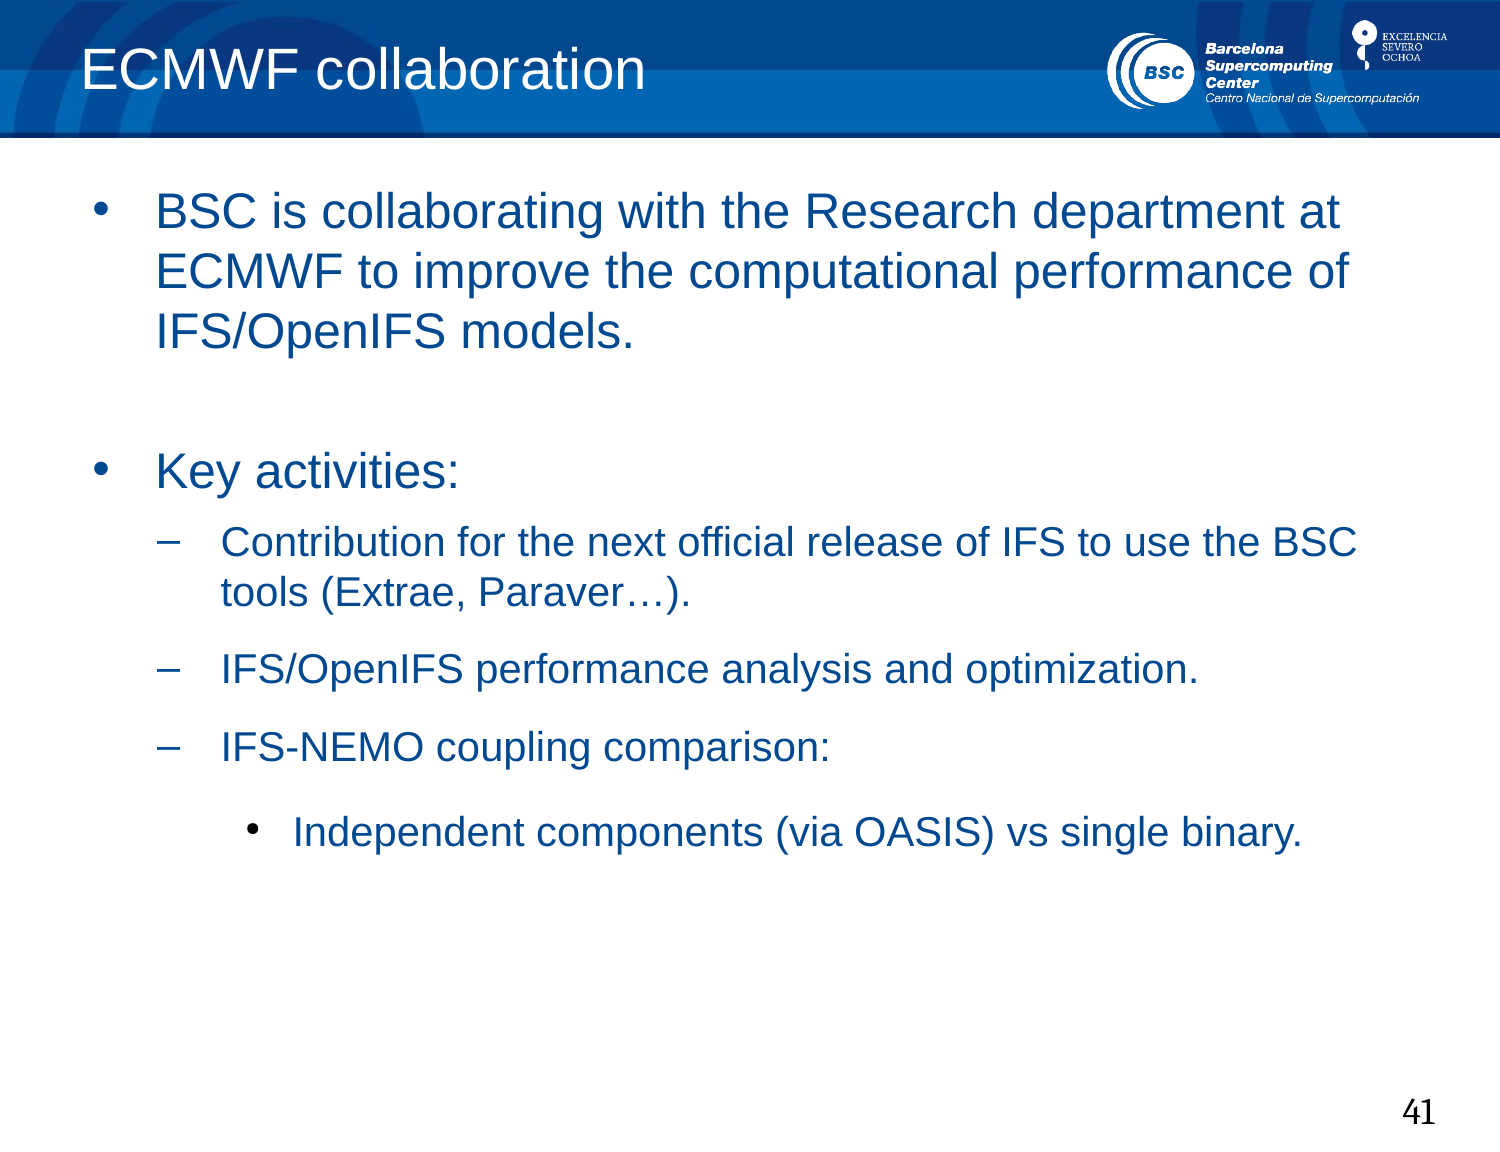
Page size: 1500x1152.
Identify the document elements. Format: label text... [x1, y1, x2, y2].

title ECMWF collaboration [65, 23, 1081, 138]
picture [0, 0, 1500, 138]
list BSC is collaborating with the Research department at ECMWF to improve the computational performance of IFS/OpenIFS models. Key activities: Contribution for the next official release of IFS to use the BSC tools (Extrae, Paraver…). IFS/OpenIFS performance analysis and optimization. IFS-NEMO coupling comparison: Independent components (via OASIS) vs single binary. [64, 163, 1432, 1069]
